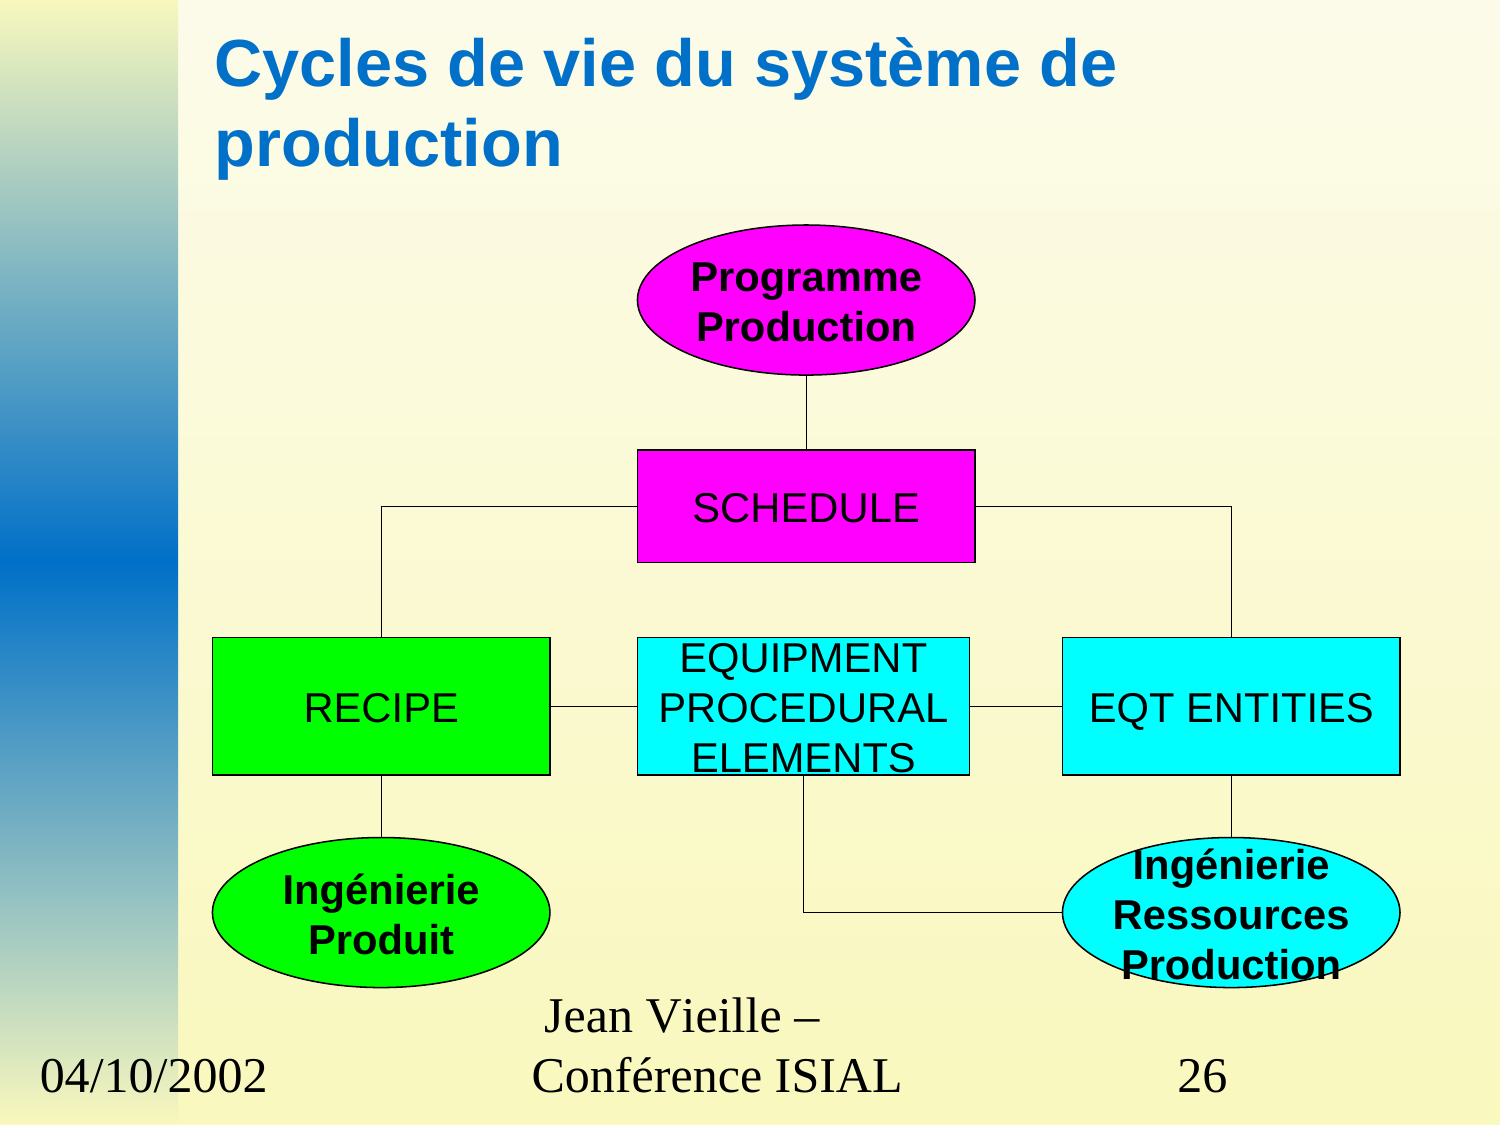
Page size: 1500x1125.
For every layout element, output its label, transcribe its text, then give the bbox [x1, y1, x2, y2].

title Cycles de vie du système de production [199, 12, 1466, 201]
text_box EQUIPMENT PROCEDURAL ELEMENTS [637, 637, 970, 775]
text_box SCHEDULE [637, 449, 975, 563]
text_box EQT ENTITIES [1062, 637, 1400, 775]
text_box RECIPE [212, 637, 550, 775]
text_box Ingénierie Produit [212, 837, 550, 988]
text_box Ingénierie Ressources Production [1062, 837, 1401, 988]
text_box Programme Production [637, 224, 976, 376]
